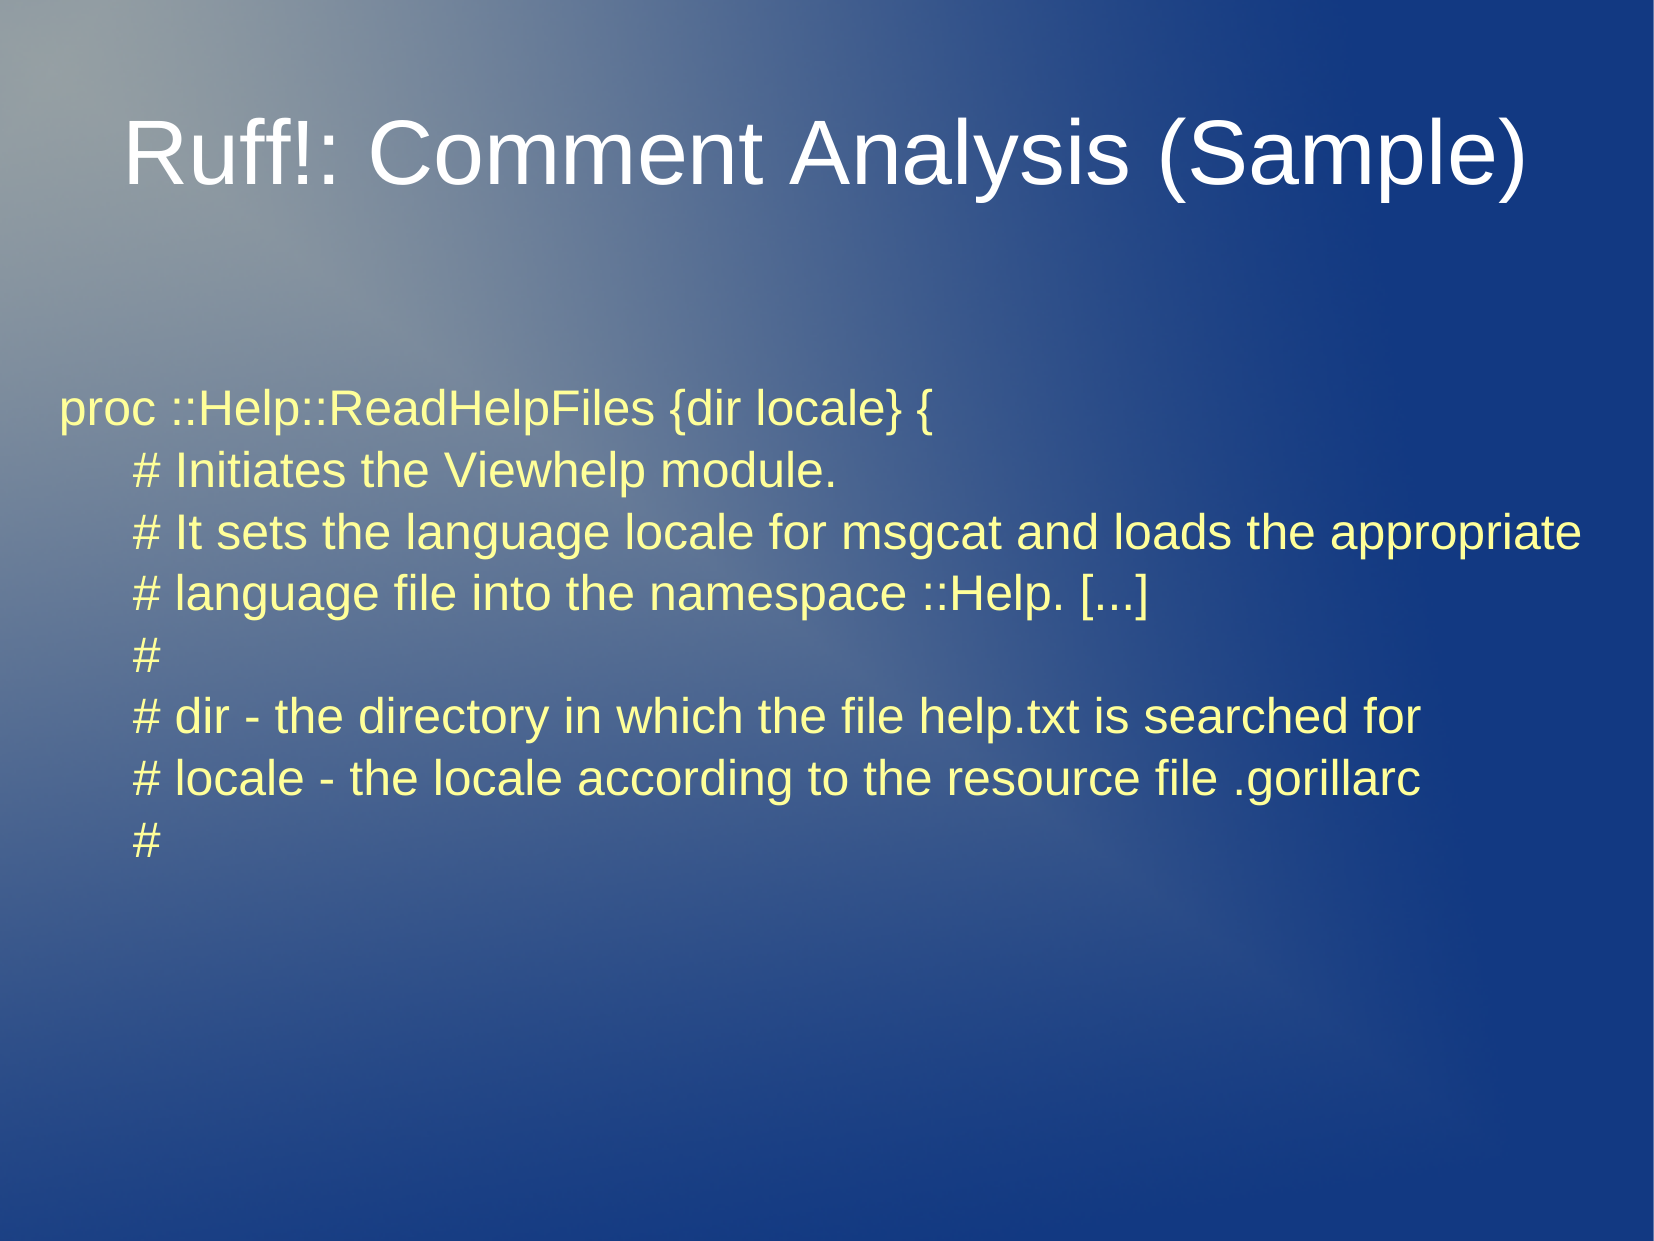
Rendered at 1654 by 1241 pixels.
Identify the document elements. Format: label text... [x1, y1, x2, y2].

picture [0, 0, 1654, 1241]
title Ruff!: Comment Analysis (Sample) [82, 49, 1571, 257]
text_box proc ::Help::ReadHelpFiles {dir locale} { # Initiates the Viewhelp module. # It sets the language locale for msgcat and loads the appropriate # language file into the namespace ::Help. [...] # # dir - the directory in which the file help.txt is searched for # locale - the locale according to the resource file .gorillarc # [59, 301, 1625, 1090]
